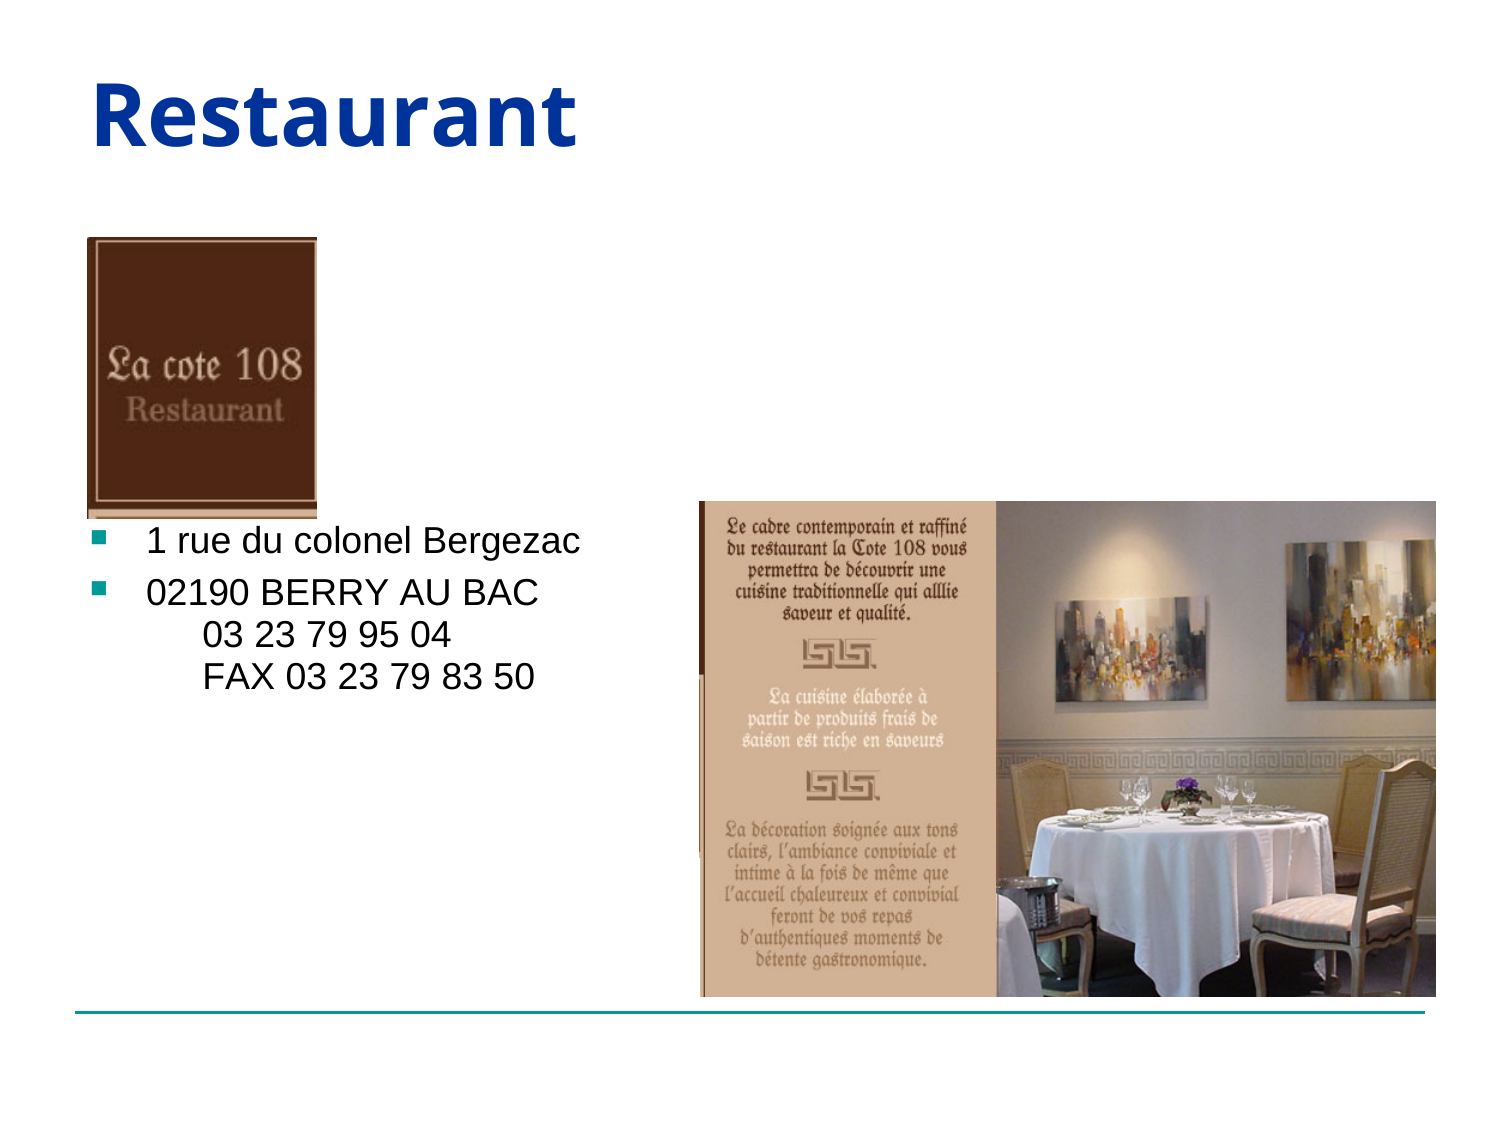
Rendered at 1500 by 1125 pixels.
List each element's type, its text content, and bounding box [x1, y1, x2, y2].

title Restaurant [75, 45, 1426, 233]
picture [87, 237, 317, 519]
list 1 rue du colonel Bergezac 02190 BERRY AU BAC 03 23 79 95 04 FAX 03 23 79 83 50 [75, 262, 1426, 1006]
picture [699, 501, 1436, 997]
